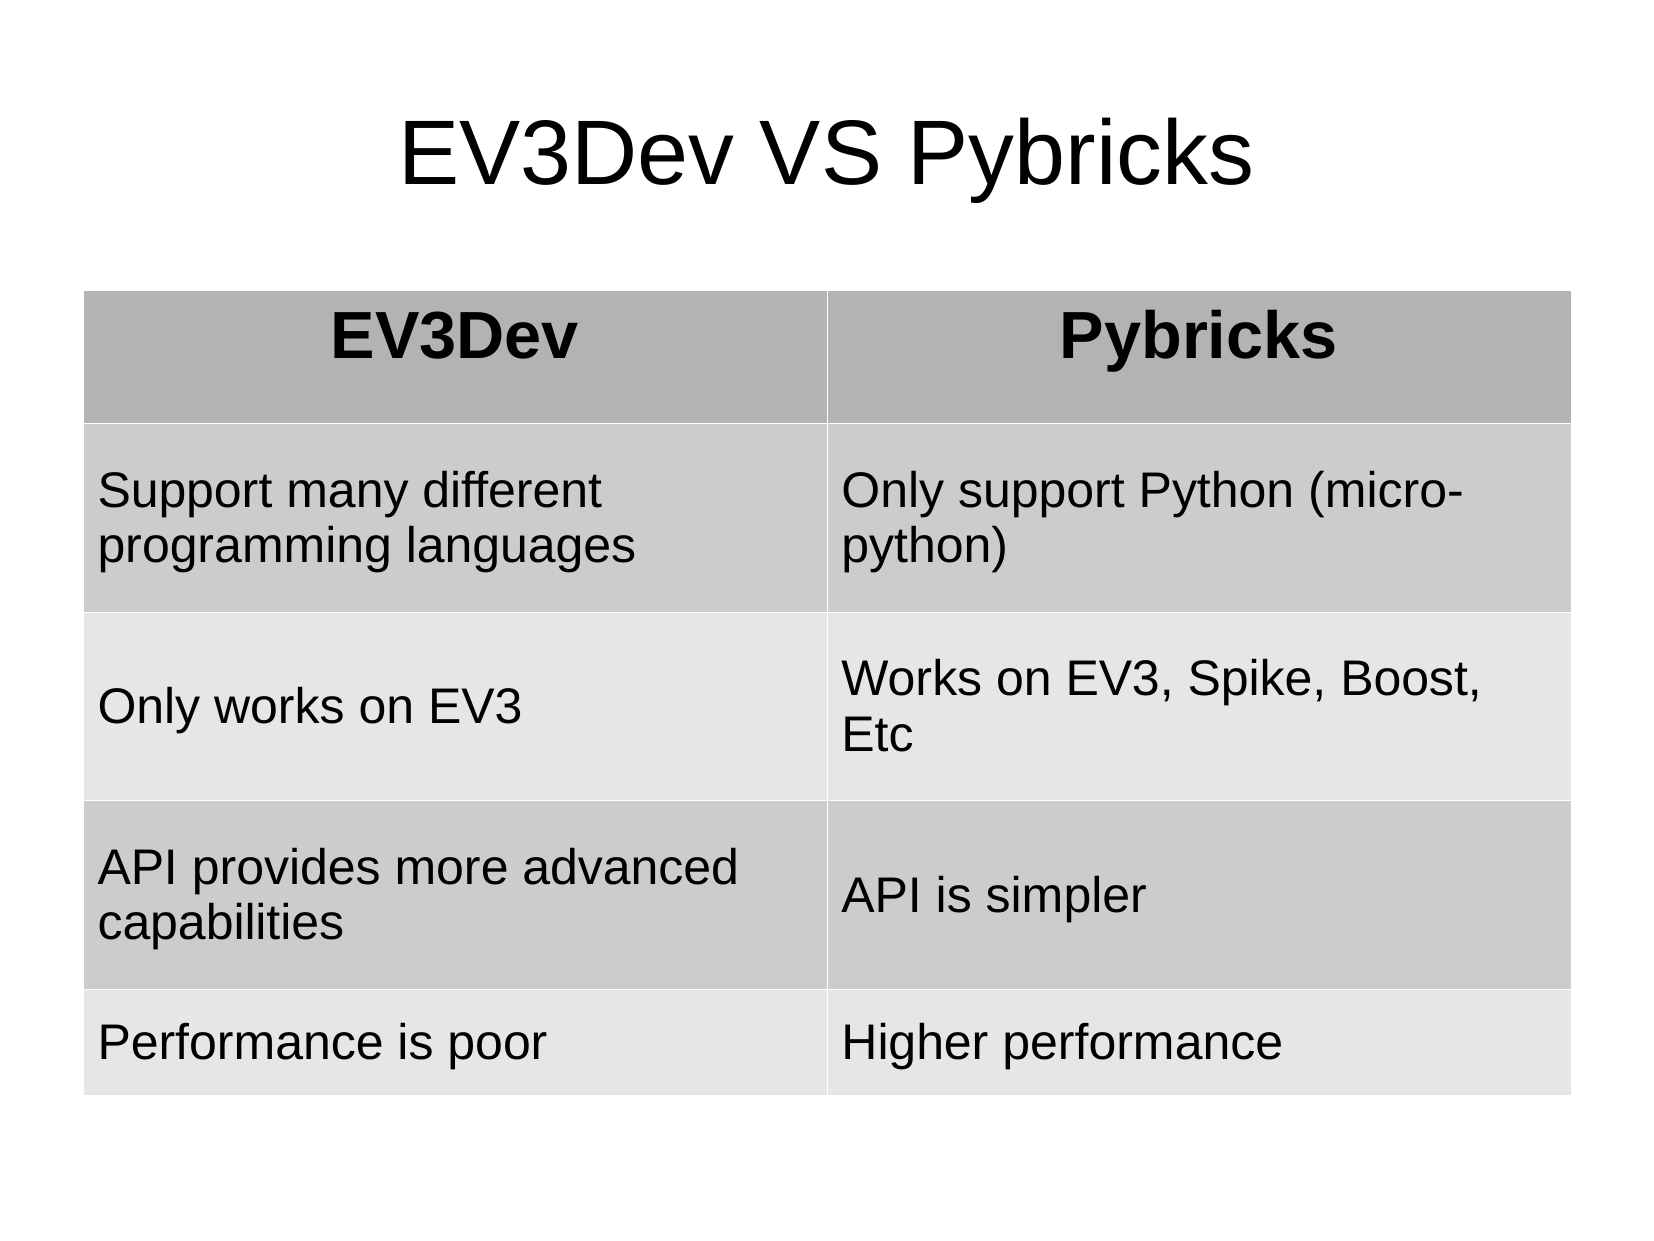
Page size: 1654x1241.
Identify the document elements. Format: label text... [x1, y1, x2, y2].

table_cell API provides more advanced capabilities [84, 801, 827, 989]
table_cell API is simpler [828, 801, 1571, 989]
table_cell Support many different programming languages [84, 424, 827, 612]
table_cell Higher performance [828, 990, 1571, 1095]
table_cell Only support Python (micro-python) [828, 424, 1571, 612]
table_header Pybricks [828, 291, 1571, 423]
table_header EV3Dev [84, 291, 827, 423]
table_cell Works on EV3, Spike, Boost, Etc [828, 613, 1571, 800]
table_cell Performance is poor [84, 990, 827, 1095]
title EV3Dev VS Pybricks [82, 49, 1571, 257]
table_cell Only works on EV3 [84, 613, 827, 800]
